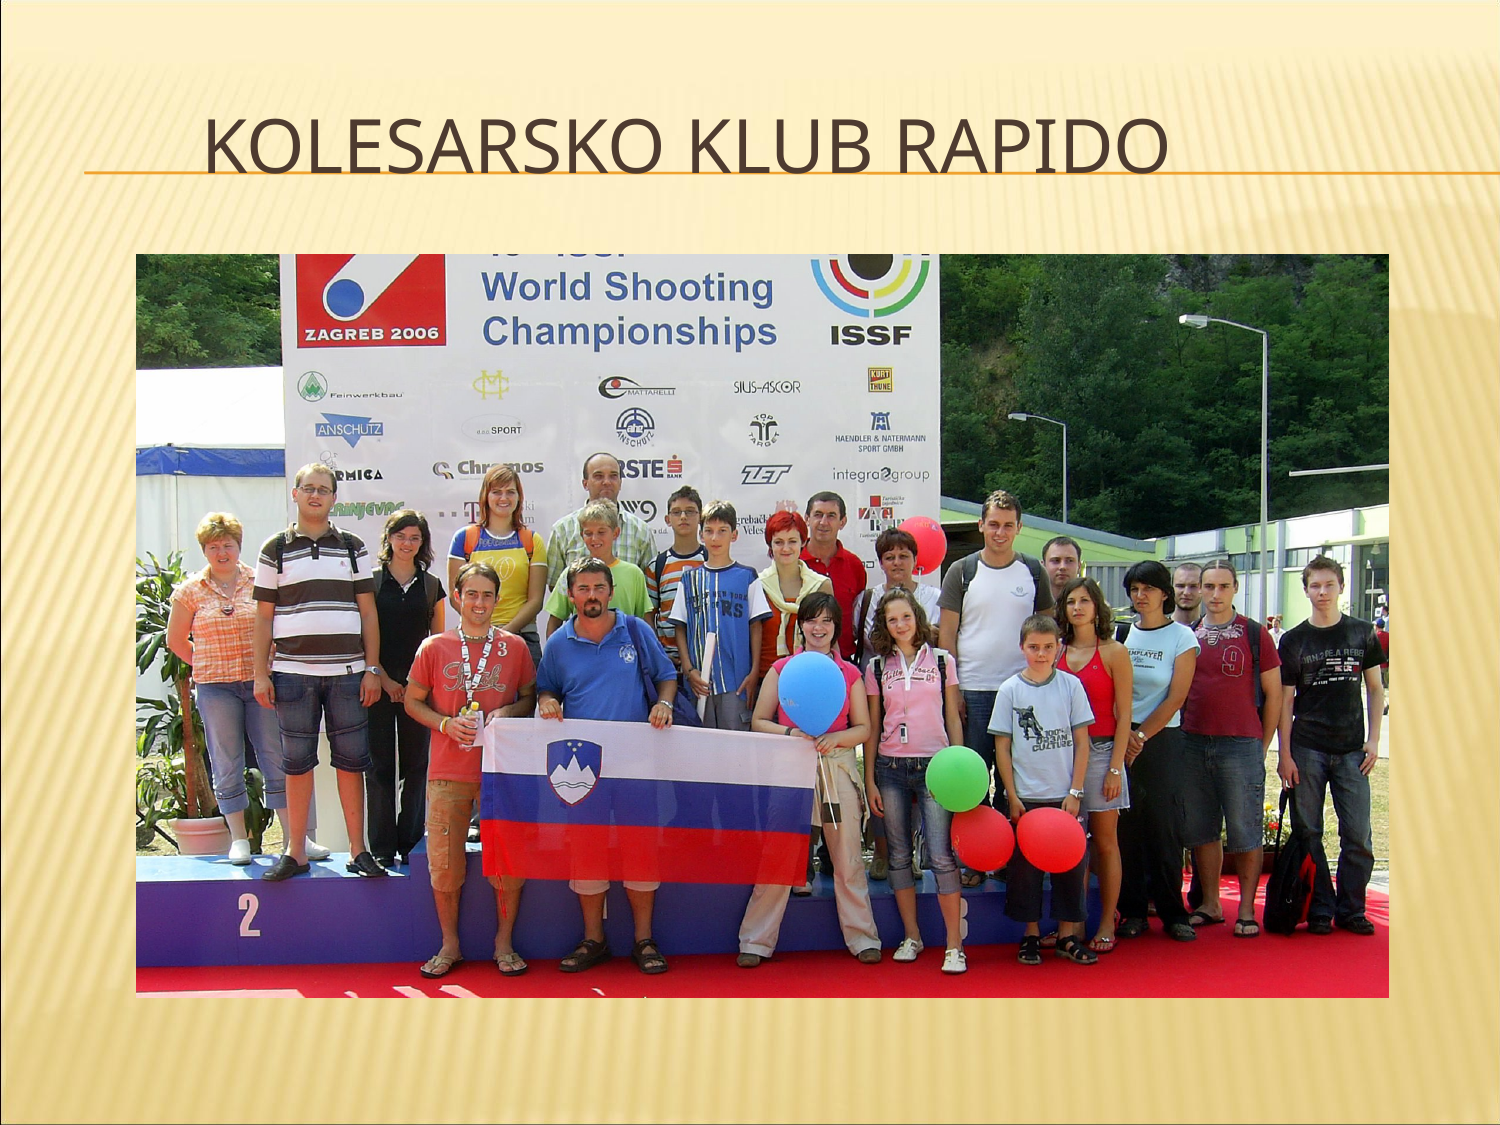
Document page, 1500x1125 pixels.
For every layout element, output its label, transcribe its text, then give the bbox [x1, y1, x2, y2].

title KOLESARSKO kLUB RAPIDO [50, 75, 1475, 213]
picture [0, 0, 1500, 1125]
